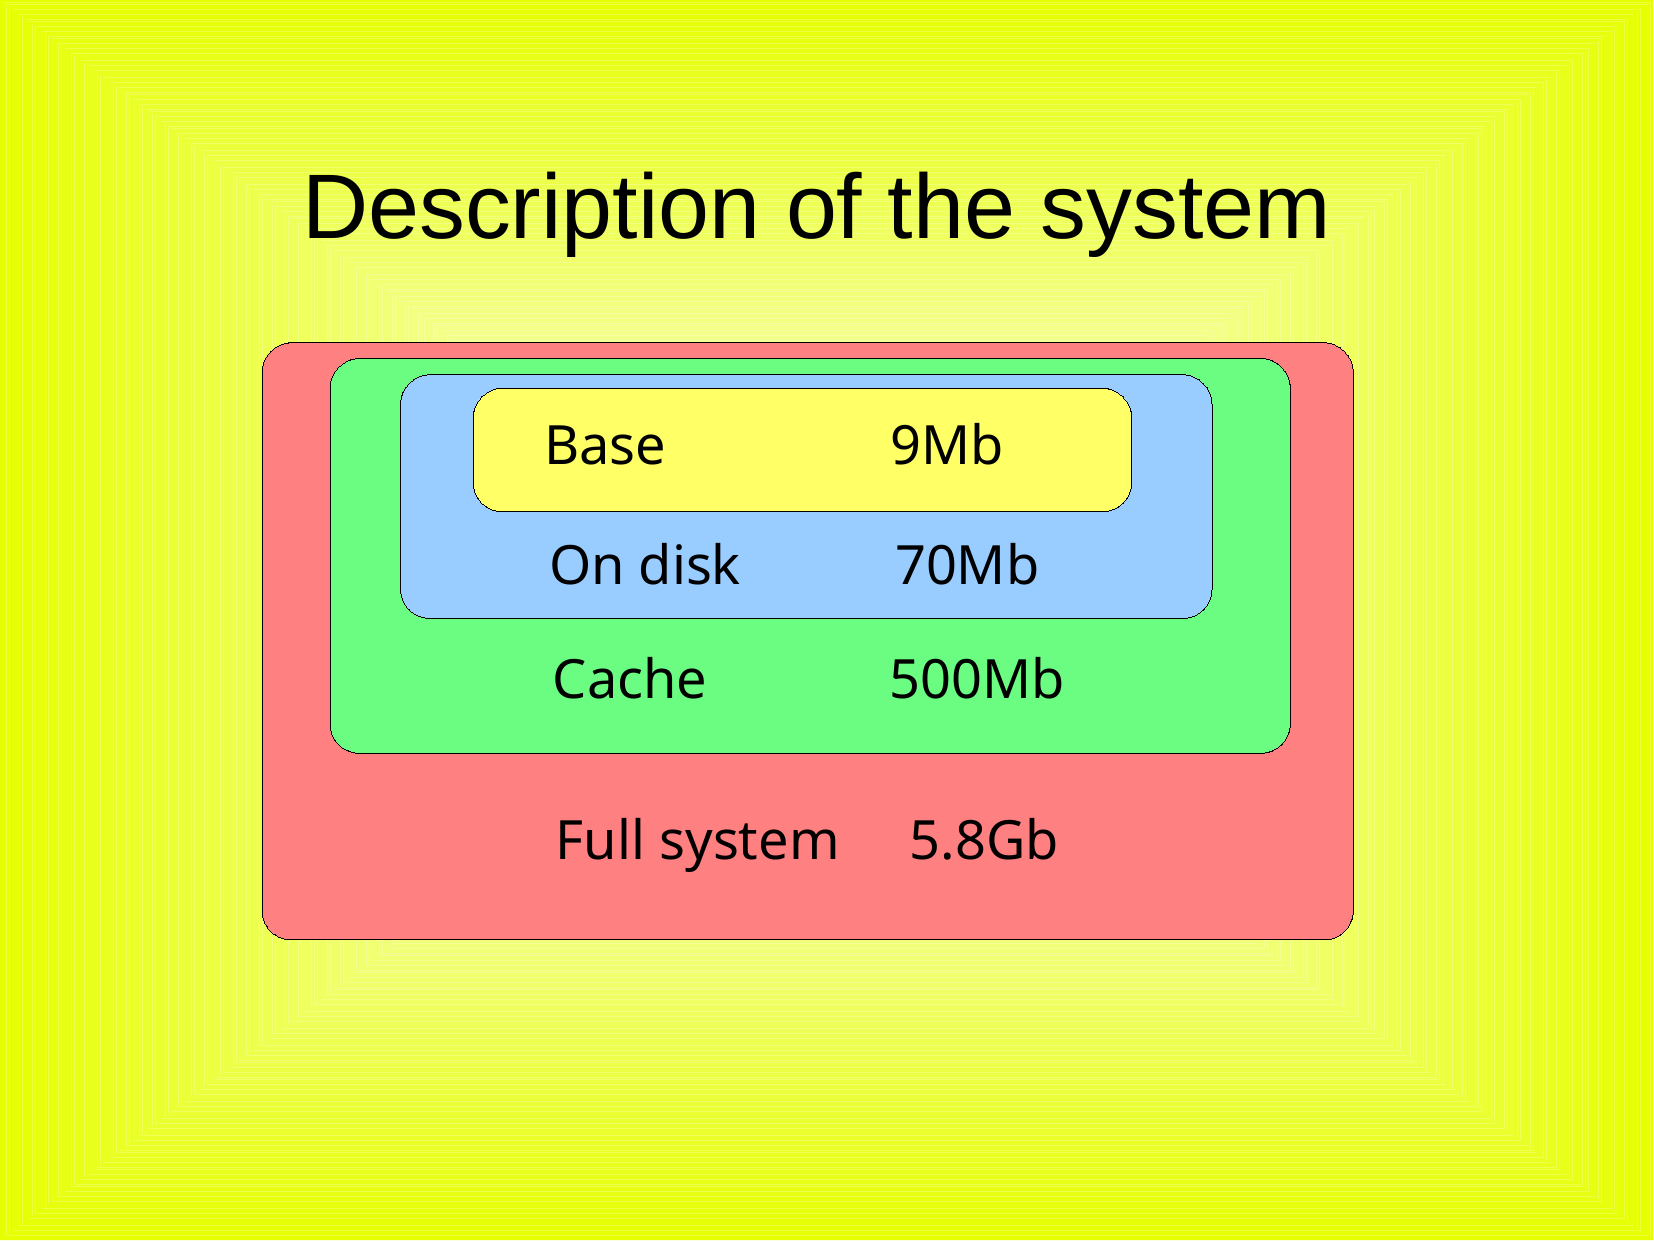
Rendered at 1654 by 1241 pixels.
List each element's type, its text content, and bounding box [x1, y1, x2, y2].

text_box Base 9Mb [544, 406, 1069, 496]
text_box On disk 70Mb [549, 526, 1214, 603]
text_box Full system 5.8Gb [555, 801, 1166, 903]
title Description of the system [111, 102, 1524, 311]
text_box [262, 342, 1354, 945]
text_box Cache 500Mb [552, 640, 1169, 731]
